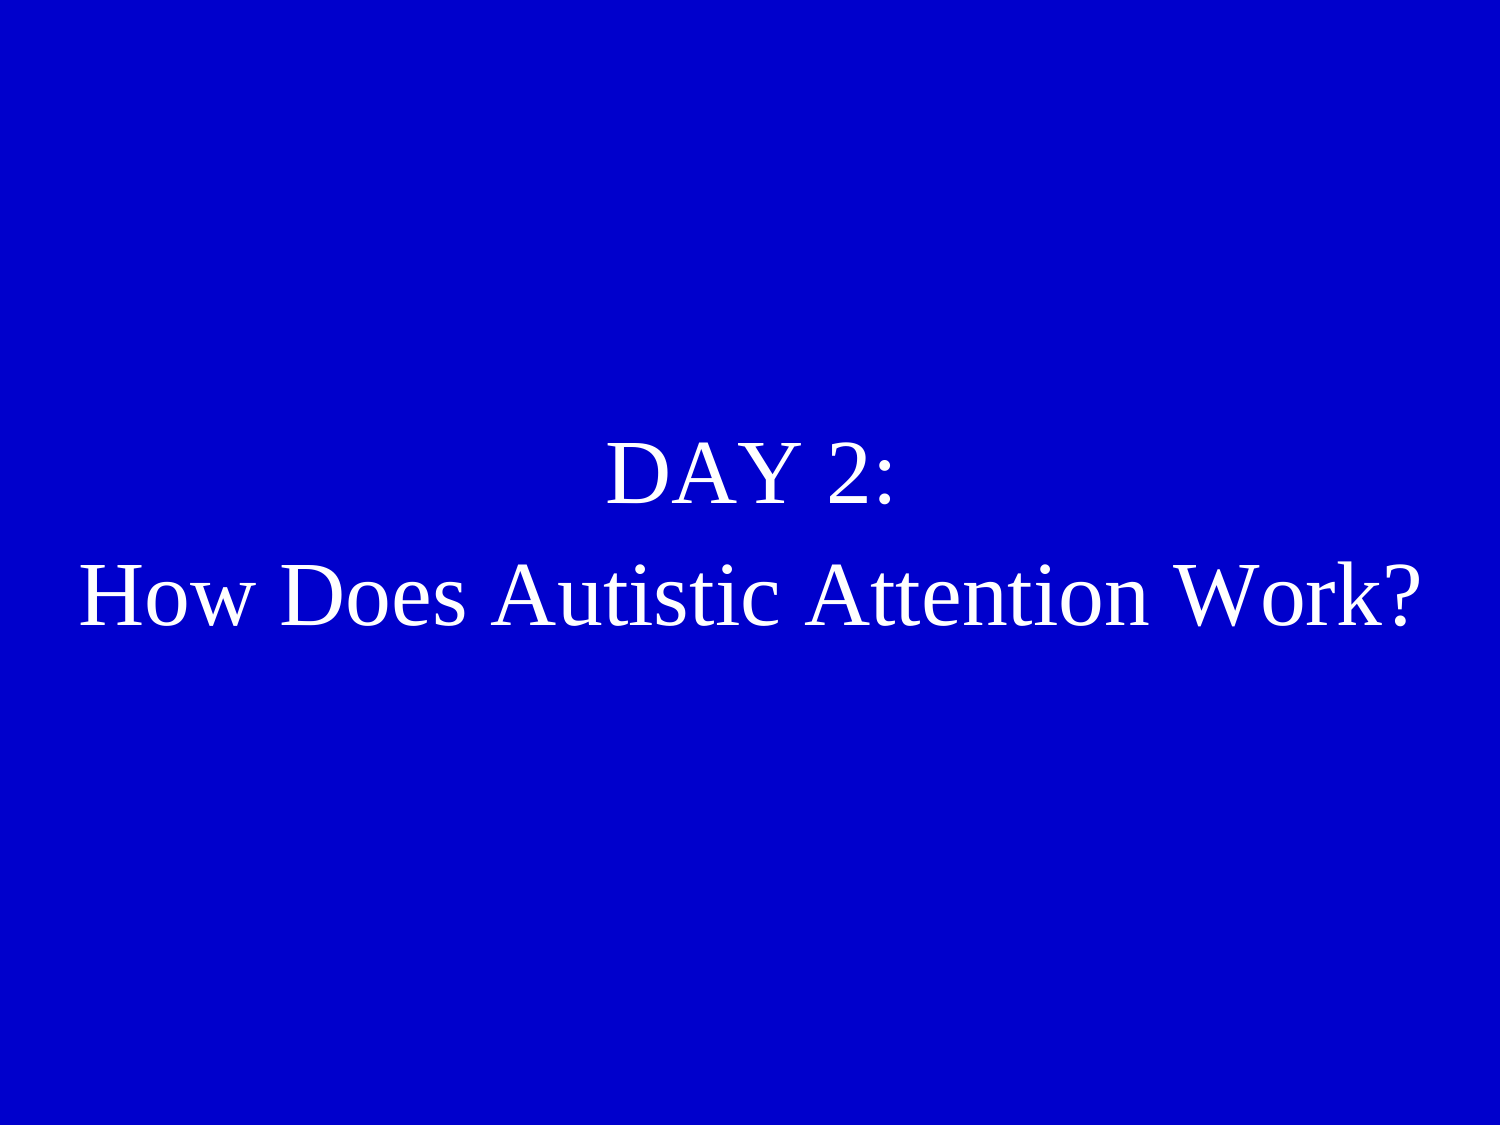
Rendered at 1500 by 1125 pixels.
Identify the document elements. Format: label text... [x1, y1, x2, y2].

title DAY 2: How Does Autistic Attention Work? [31, 293, 1472, 753]
